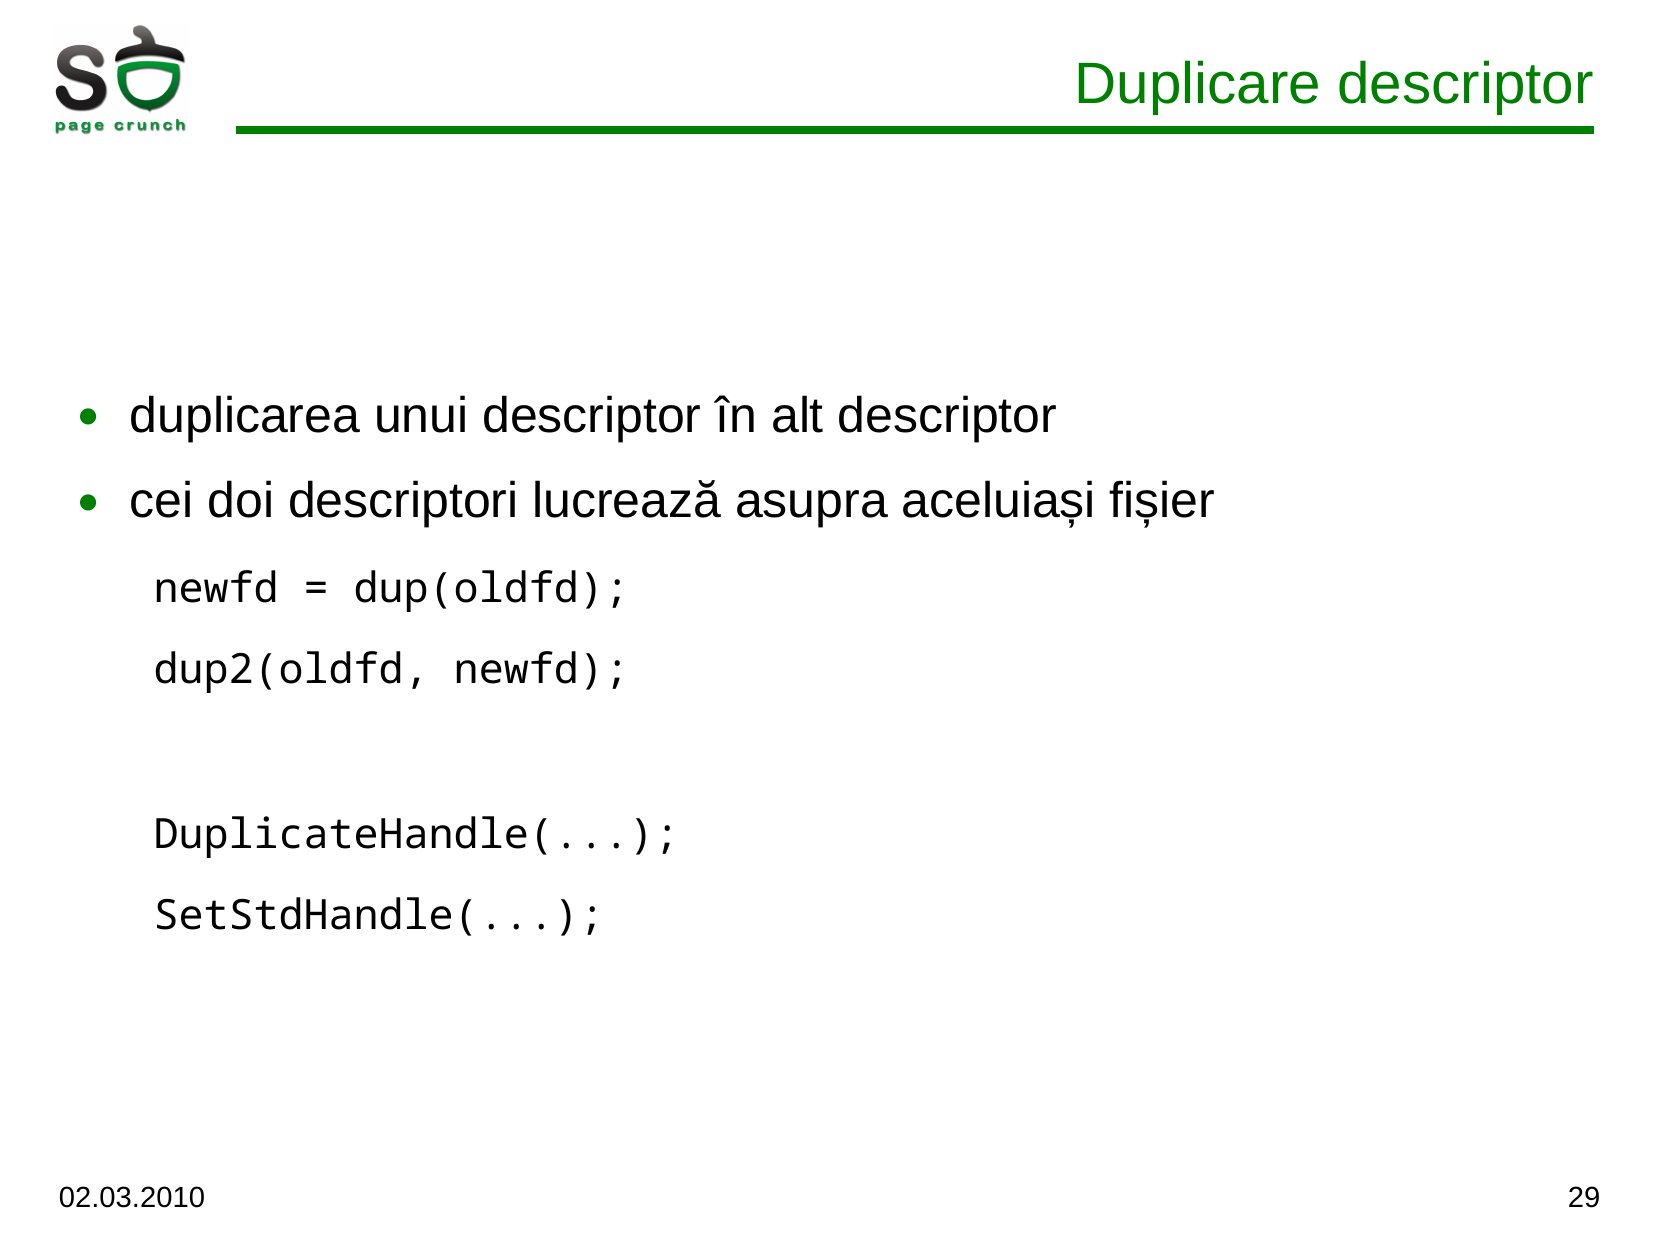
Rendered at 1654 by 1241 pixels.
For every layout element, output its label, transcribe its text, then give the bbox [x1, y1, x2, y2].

title Duplicare descriptor [236, 49, 1595, 119]
picture [53, 23, 188, 136]
list duplicarea unui descriptor în alt descriptor cei doi descriptori lucrează asupra aceluiași fișier newfd = dup(oldfd); dup2(oldfd, newfd); DuplicateHandle(...); SetStdHandle(...); [59, 177, 1595, 1152]
